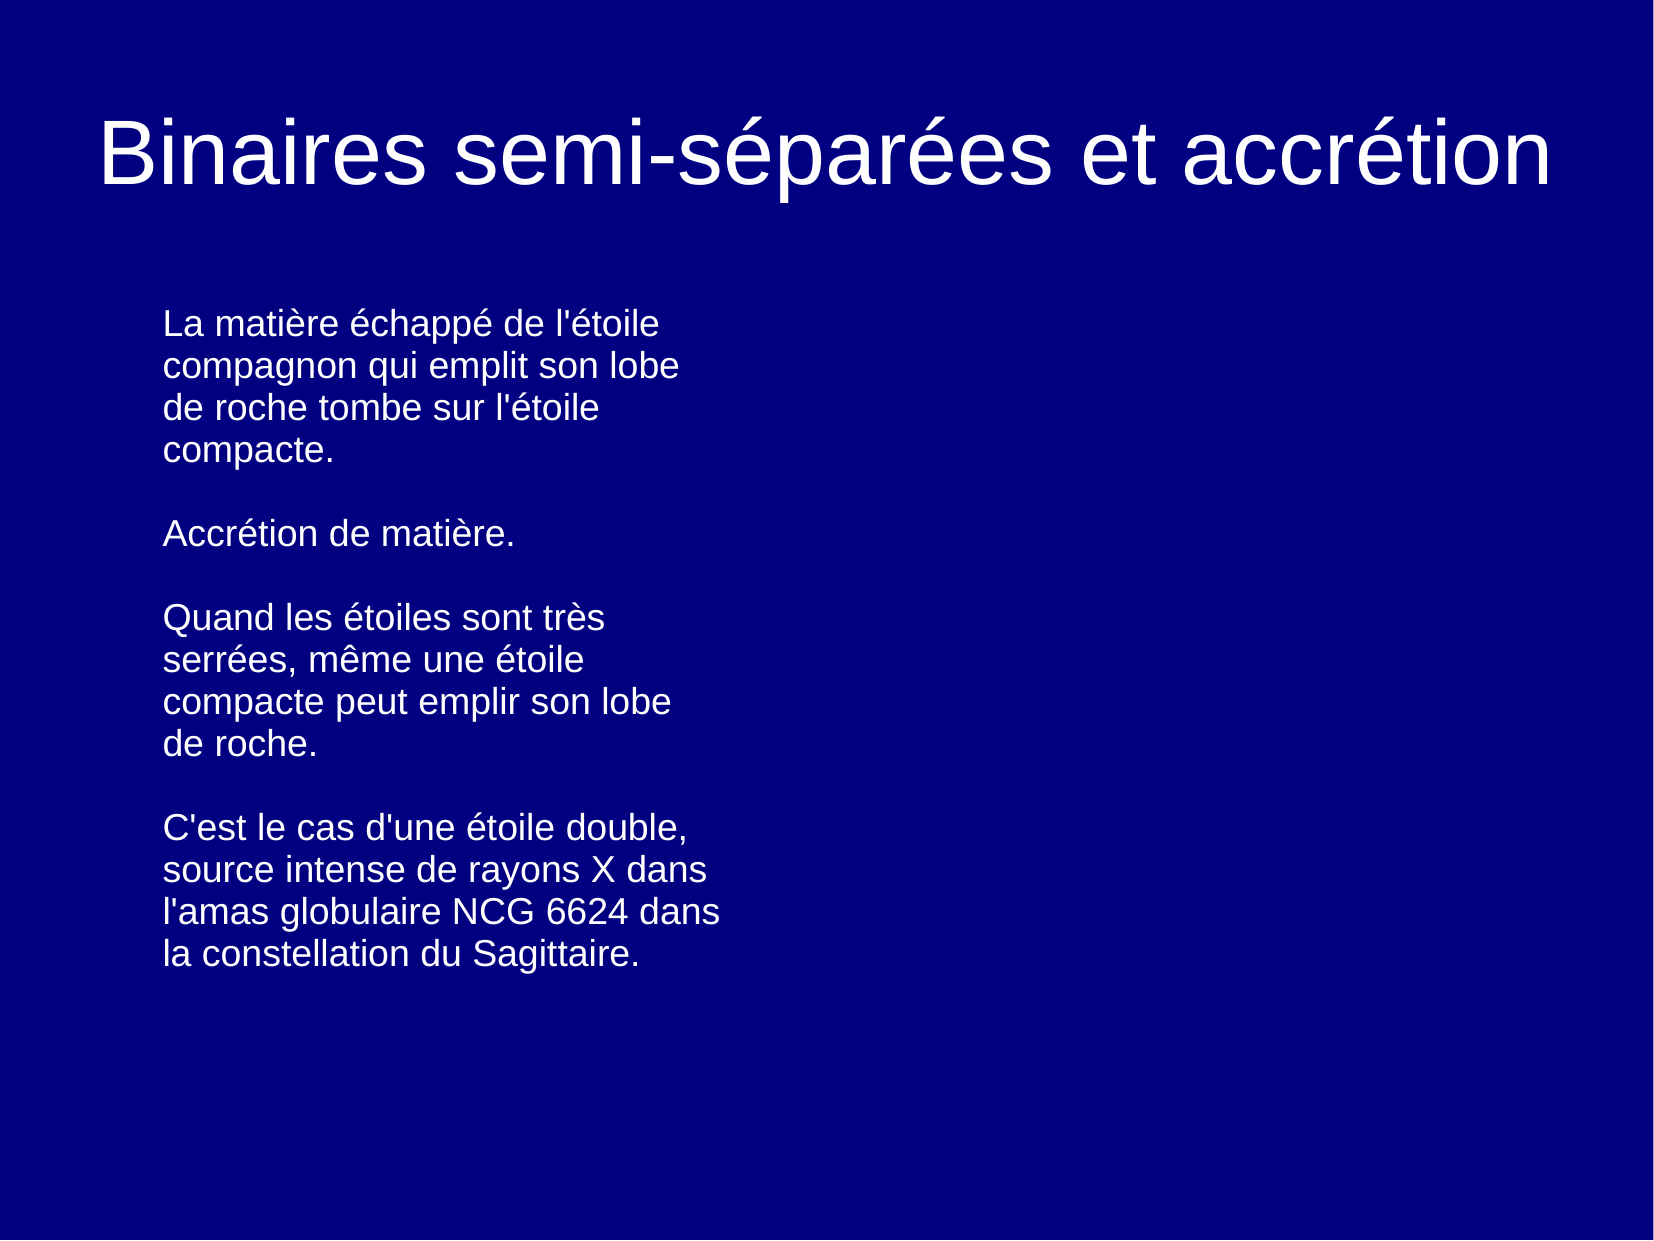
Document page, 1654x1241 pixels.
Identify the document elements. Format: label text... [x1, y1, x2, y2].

text_box La matière échappé de l'étoile compagnon qui emplit son lobe de roche tombe sur l'étoile compacte. Accrétion de matière. Quand les étoiles sont très serrées, même une étoile compacte peut emplir son lobe de roche. C'est le cas d'une étoile double, source intense de rayons X dans l'amas globulaire NCG 6624 dans la constellation du Sagittaire. [147, 295, 739, 1152]
title Binaires semi-séparées et accrétion [82, 49, 1571, 257]
